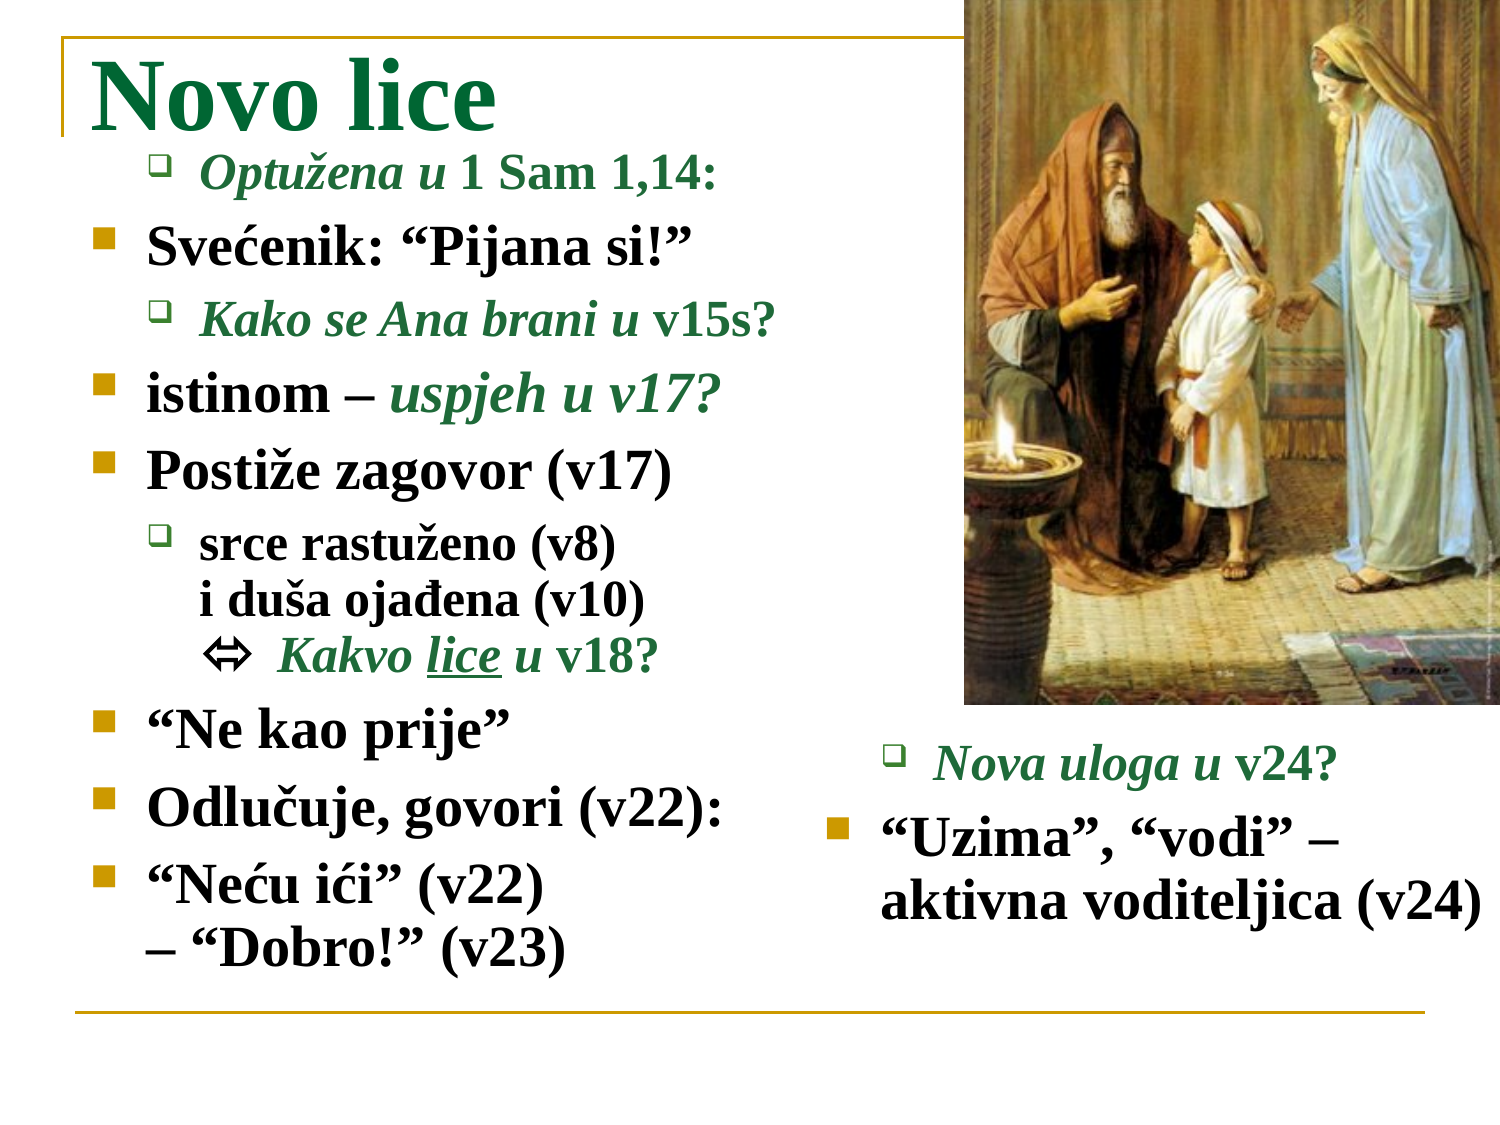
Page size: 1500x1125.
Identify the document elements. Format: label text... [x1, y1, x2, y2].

picture [964, 0, 1500, 705]
title Novo lice [75, 19, 964, 137]
list Nova uloga u v24? “Uzima”, “vodi” – aktivna voditeljica (v24) [809, 727, 1500, 1006]
list Optužena u 1 Sam 1,14: Svećenik: “Pijana si!” Kako se Ana brani u v15s? istinom – uspjeh u v17? Postiže zagovor (v17) srce rastuženo (v8) i duša ojađena (v10)  Kakvo lice u v18? “Ne kao prije” Odlučuje, govori (v22): “Neću ići” (v22) – “Dobro!” (v23) [74, 137, 1093, 1006]
